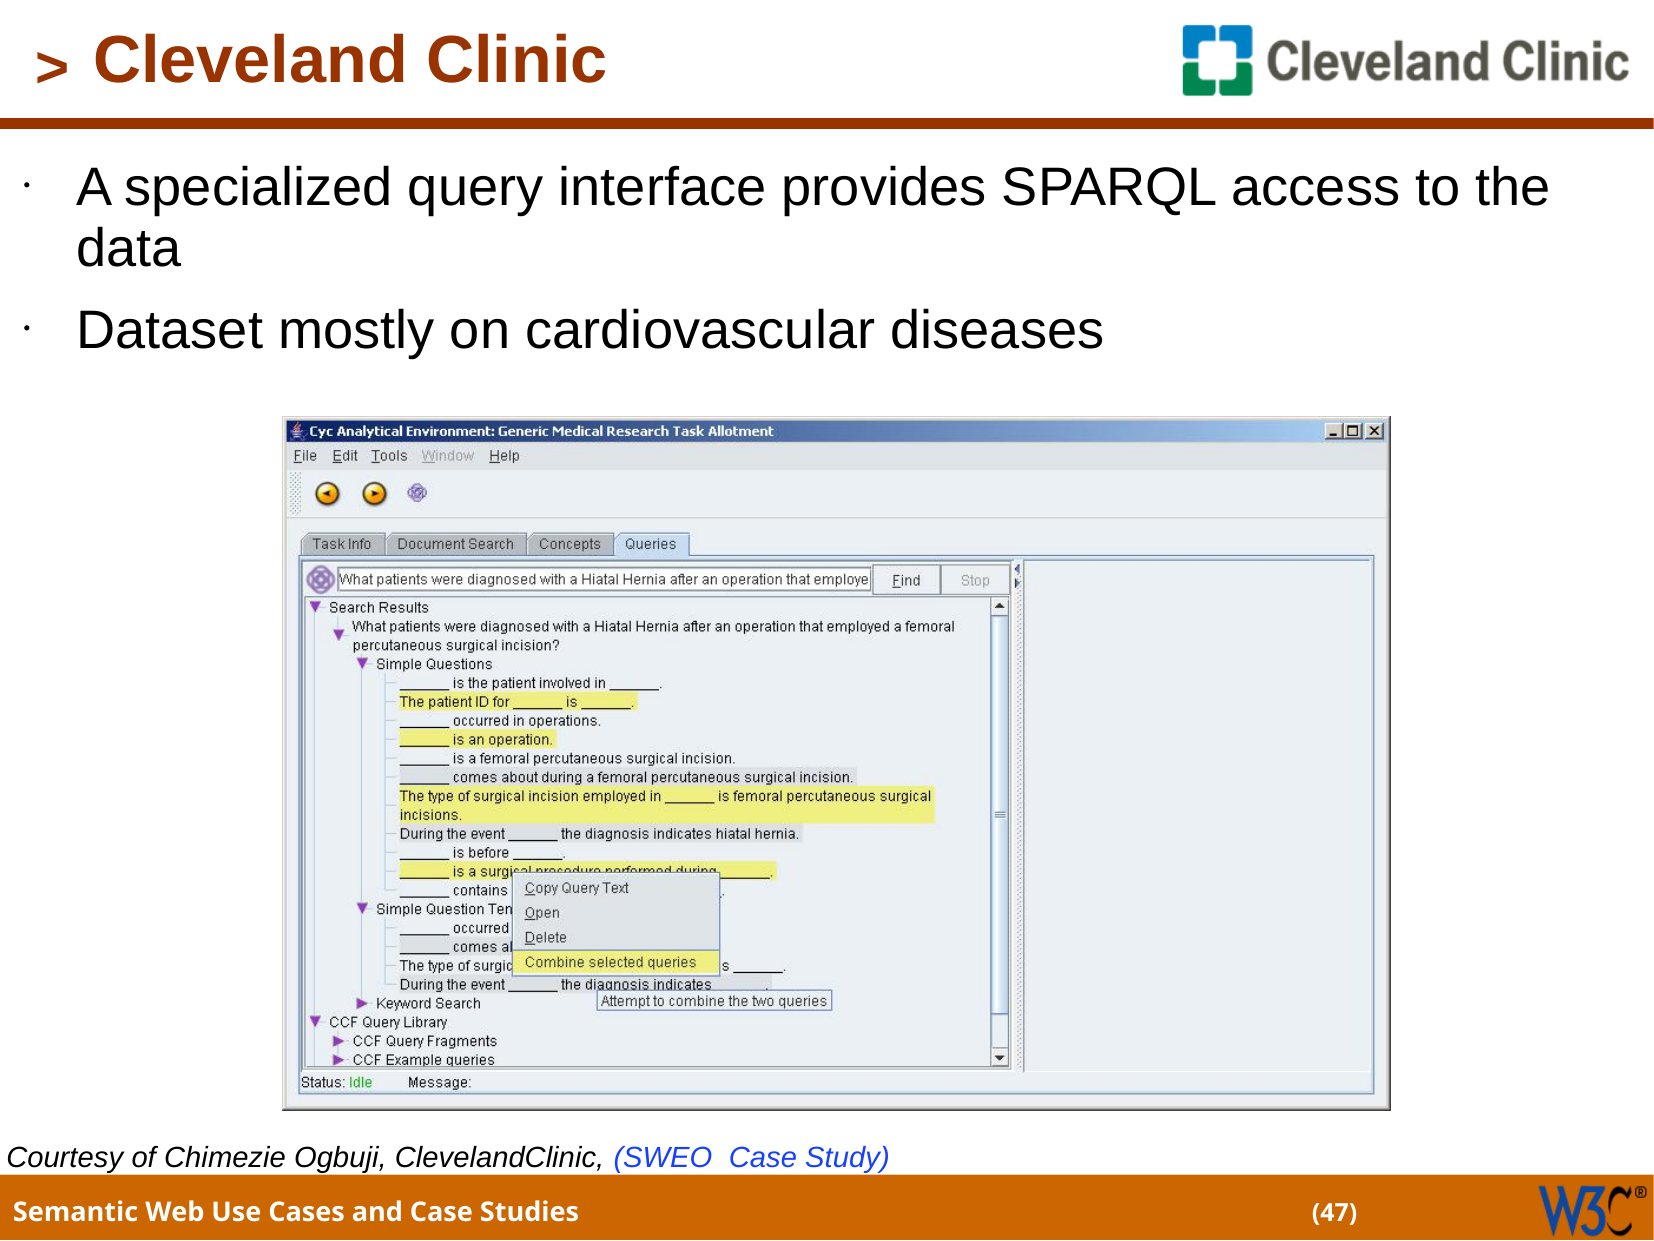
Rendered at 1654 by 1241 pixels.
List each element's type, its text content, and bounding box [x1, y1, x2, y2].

title Cleveland Clinic [93, 0, 1493, 119]
picture [282, 416, 1391, 1111]
picture [1175, 22, 1637, 101]
list A specialized query interface provides SPARQL access to the data Dataset mostly on cardiovascular diseases [5, 153, 1630, 433]
text_box Courtesy of Chimezie Ogbuji, ClevelandClinic, (SWEO Case Study) [6, 1139, 891, 1173]
picture [1535, 1183, 1651, 1240]
